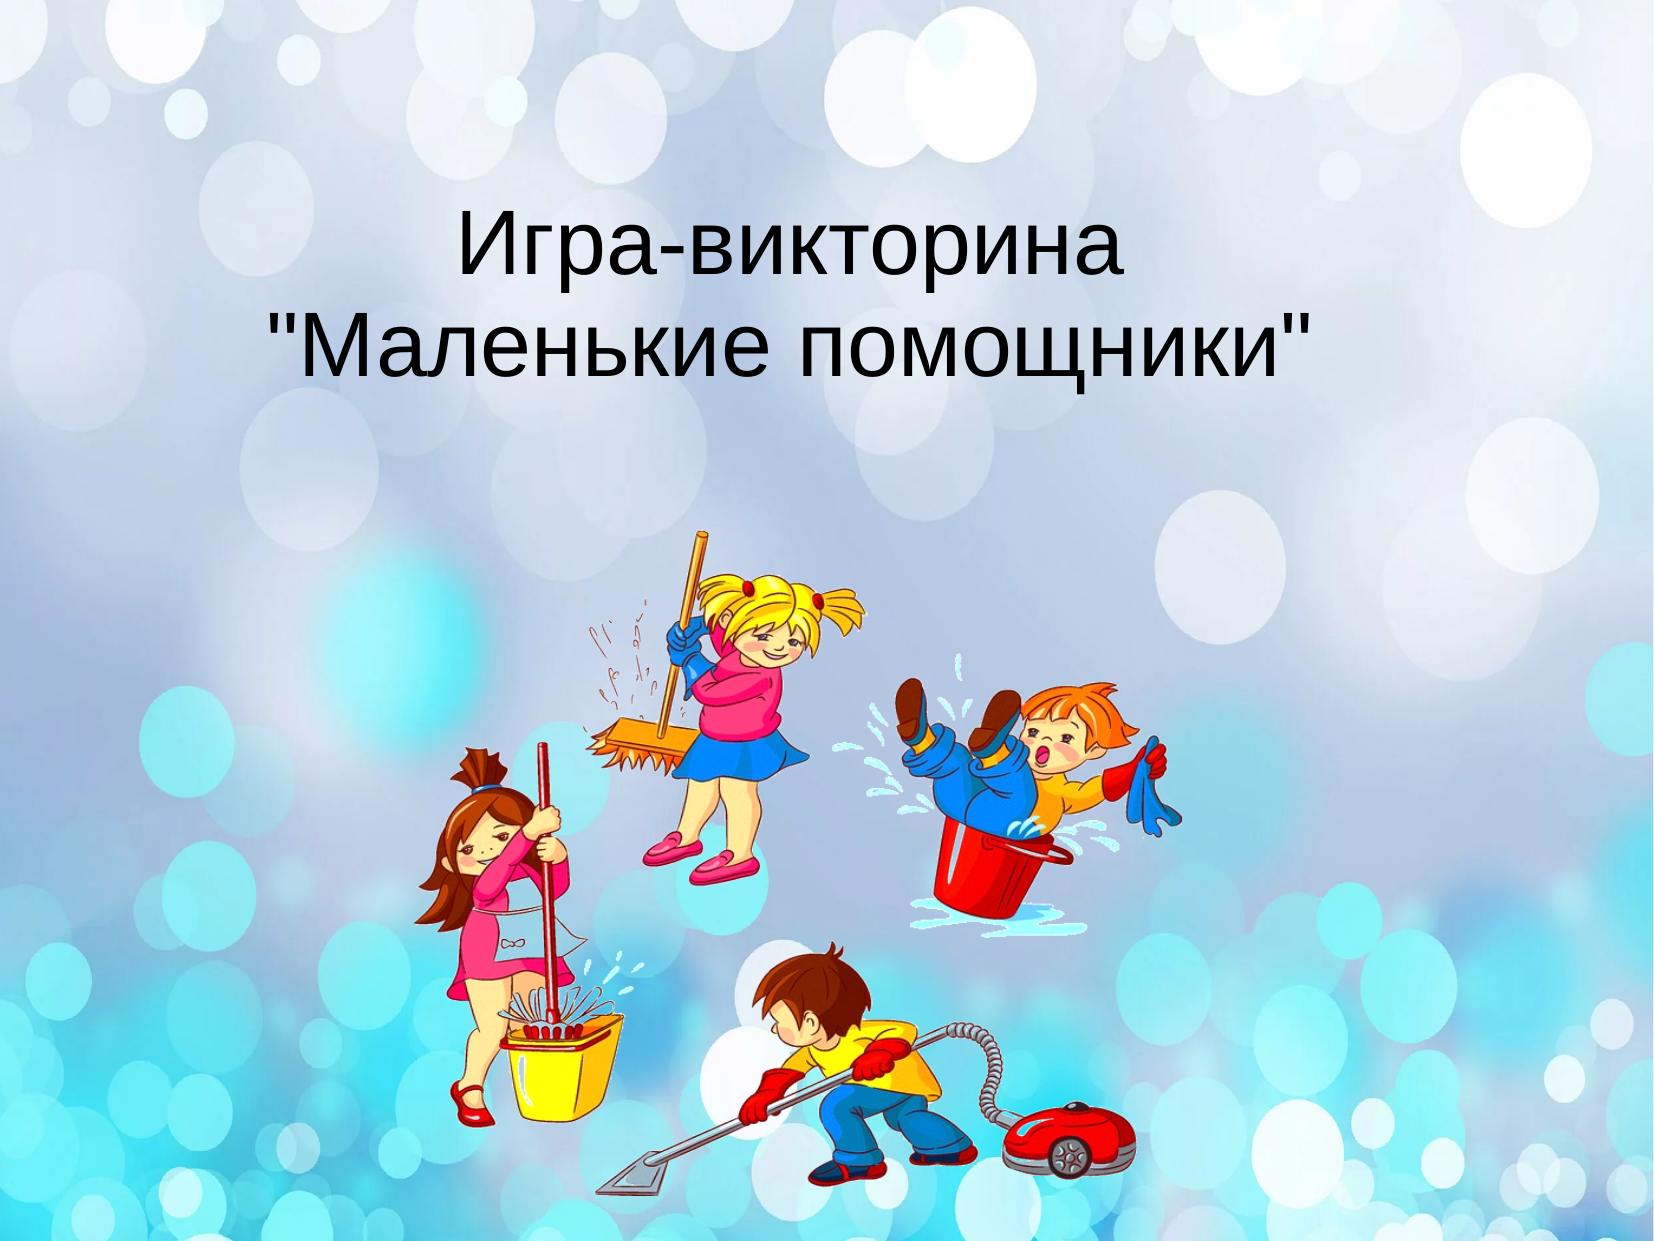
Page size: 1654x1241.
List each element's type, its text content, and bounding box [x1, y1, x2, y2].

title Игра-викторина "Маленькие помощники" [59, 88, 1548, 499]
picture [0, 0, 1654, 1241]
